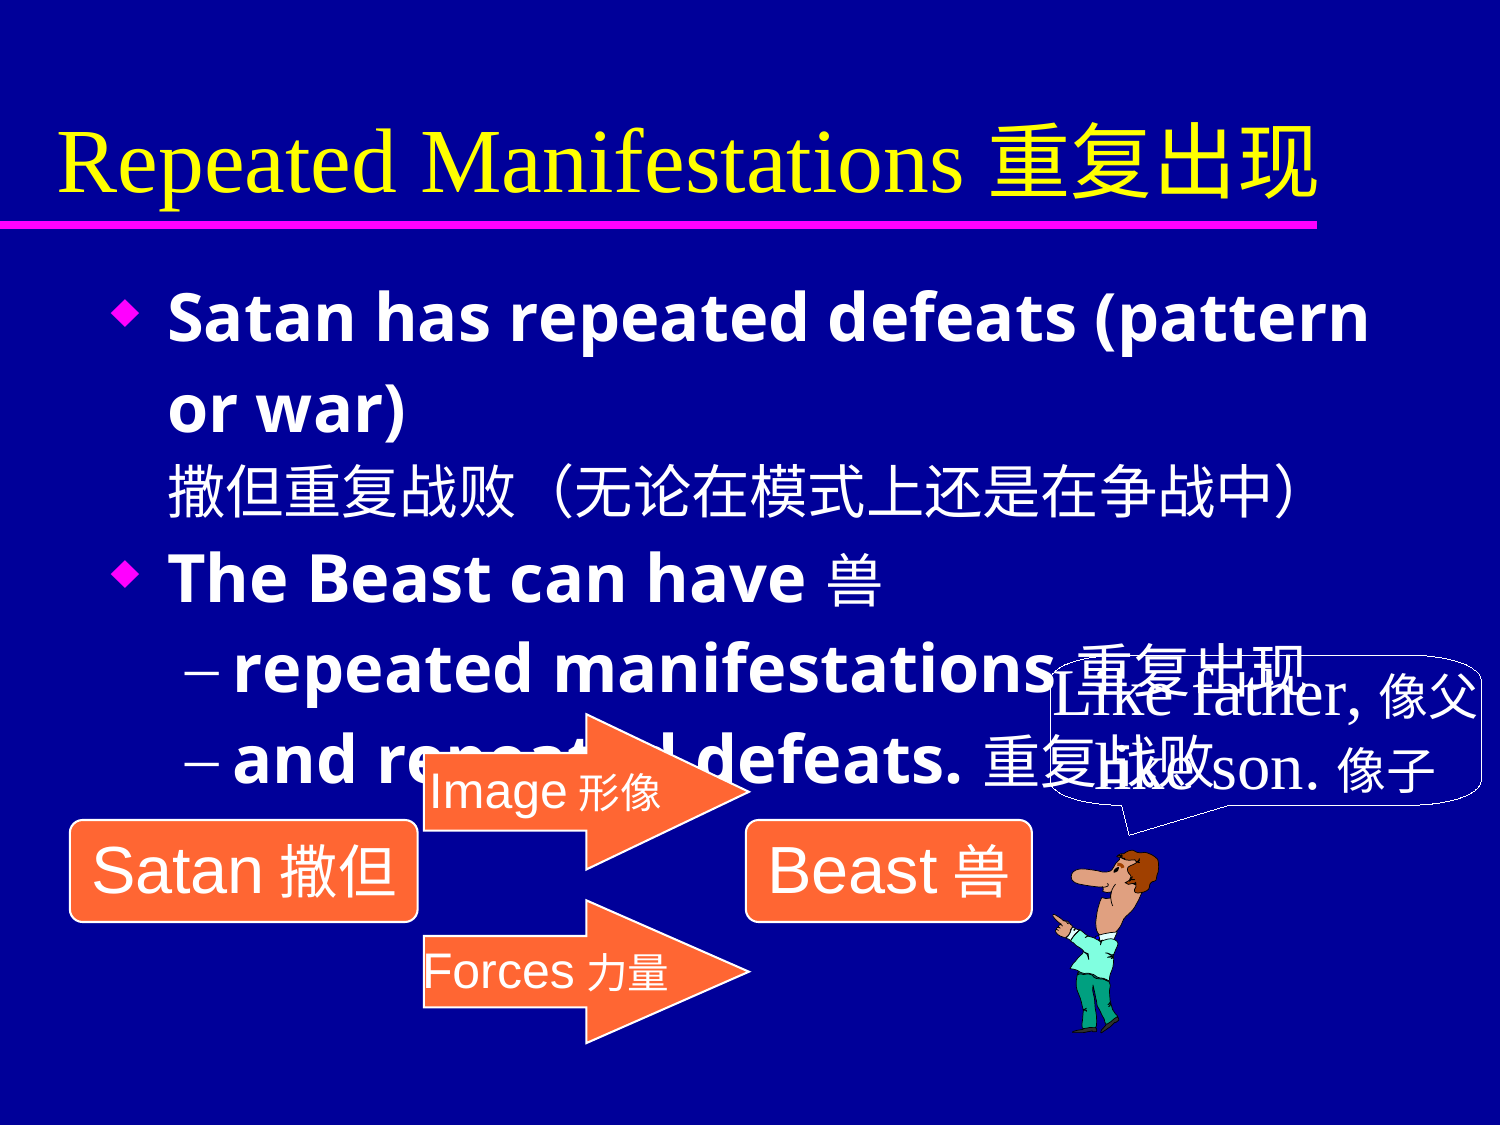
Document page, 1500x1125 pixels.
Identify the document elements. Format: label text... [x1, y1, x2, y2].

text_box Beast兽 [745, 819, 1032, 923]
picture [1048, 846, 1163, 1038]
title Repeated Manifestations重复出现 [41, 0, 1500, 225]
text_box Image形像 [423, 714, 749, 870]
list Satan has repeated defeats (pattern or war) 撒但重复战败（无论在模式上还是在争战中） The Beast can have兽 repeated manifestations重复出现 and repeated defeats.重复战败 [95, 262, 1438, 697]
text_box Like father,像父 like son.像子 [1050, 655, 1482, 836]
text_box Forces力量 [423, 900, 749, 1044]
text_box Satan撒但 [69, 819, 418, 923]
